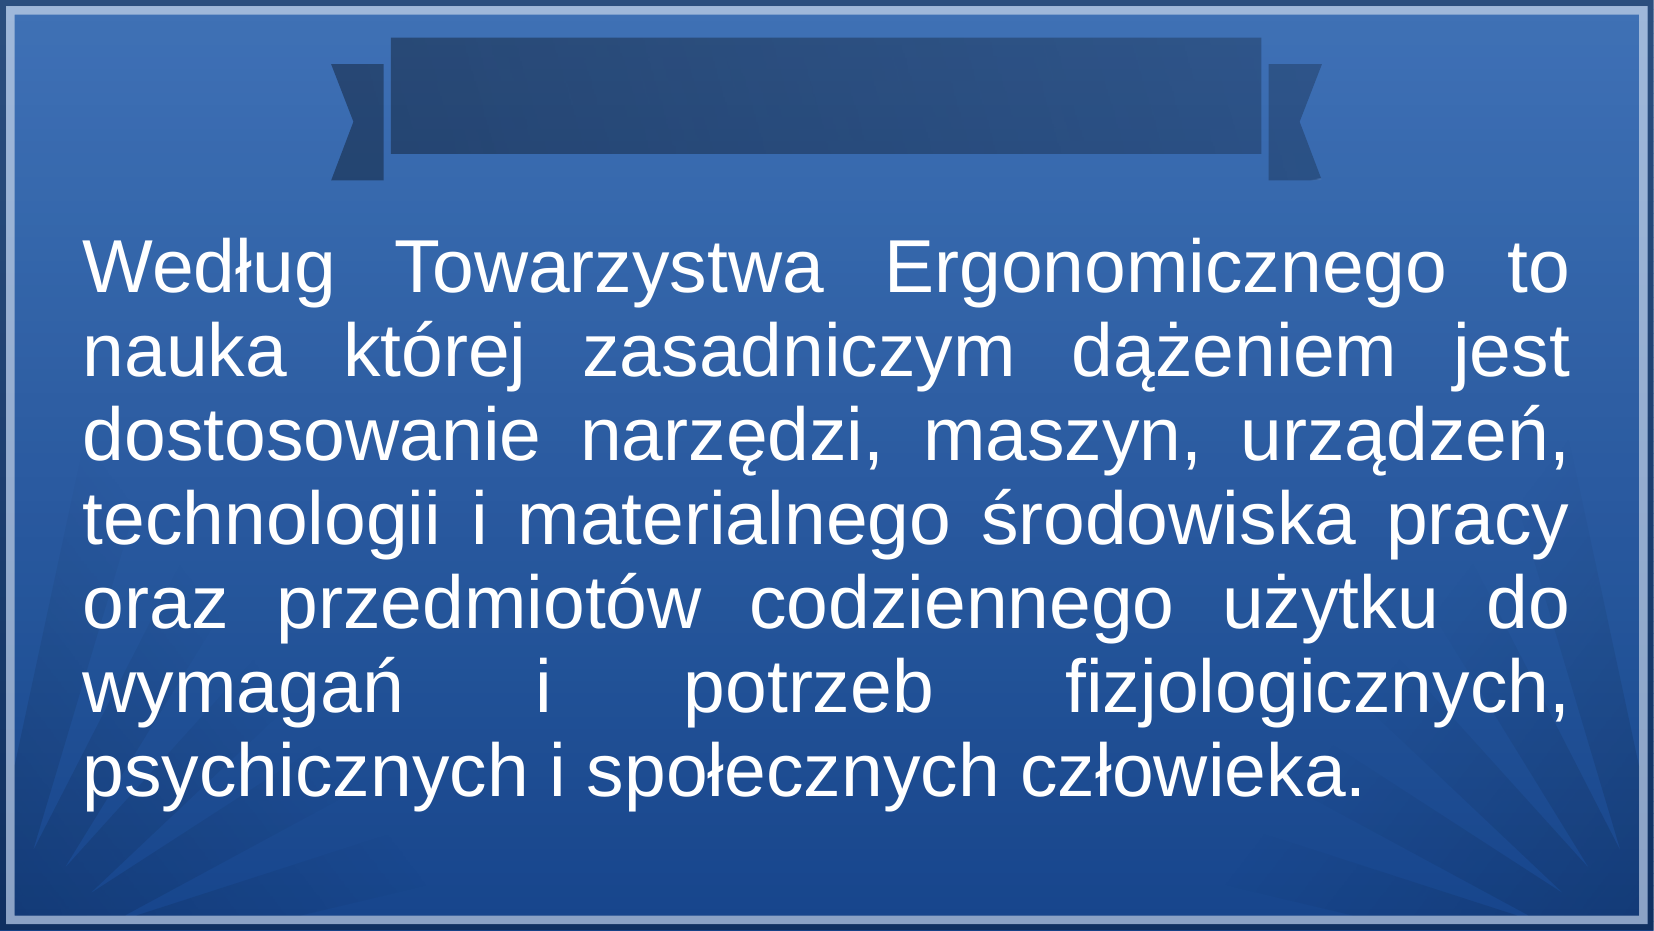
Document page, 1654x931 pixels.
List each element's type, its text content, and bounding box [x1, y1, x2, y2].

list Według Towarzystwa Ergonomicznego to nauka której zasadniczym dążeniem jest dostosowanie narzędzi, maszyn, urządzeń, technologii i materialnego środowiska pracy oraz przedmiotów codziennego użytku do wymagań i potrzeb fizjologicznych, psychicznych i społecznych człowieka. [82, 224, 1571, 848]
